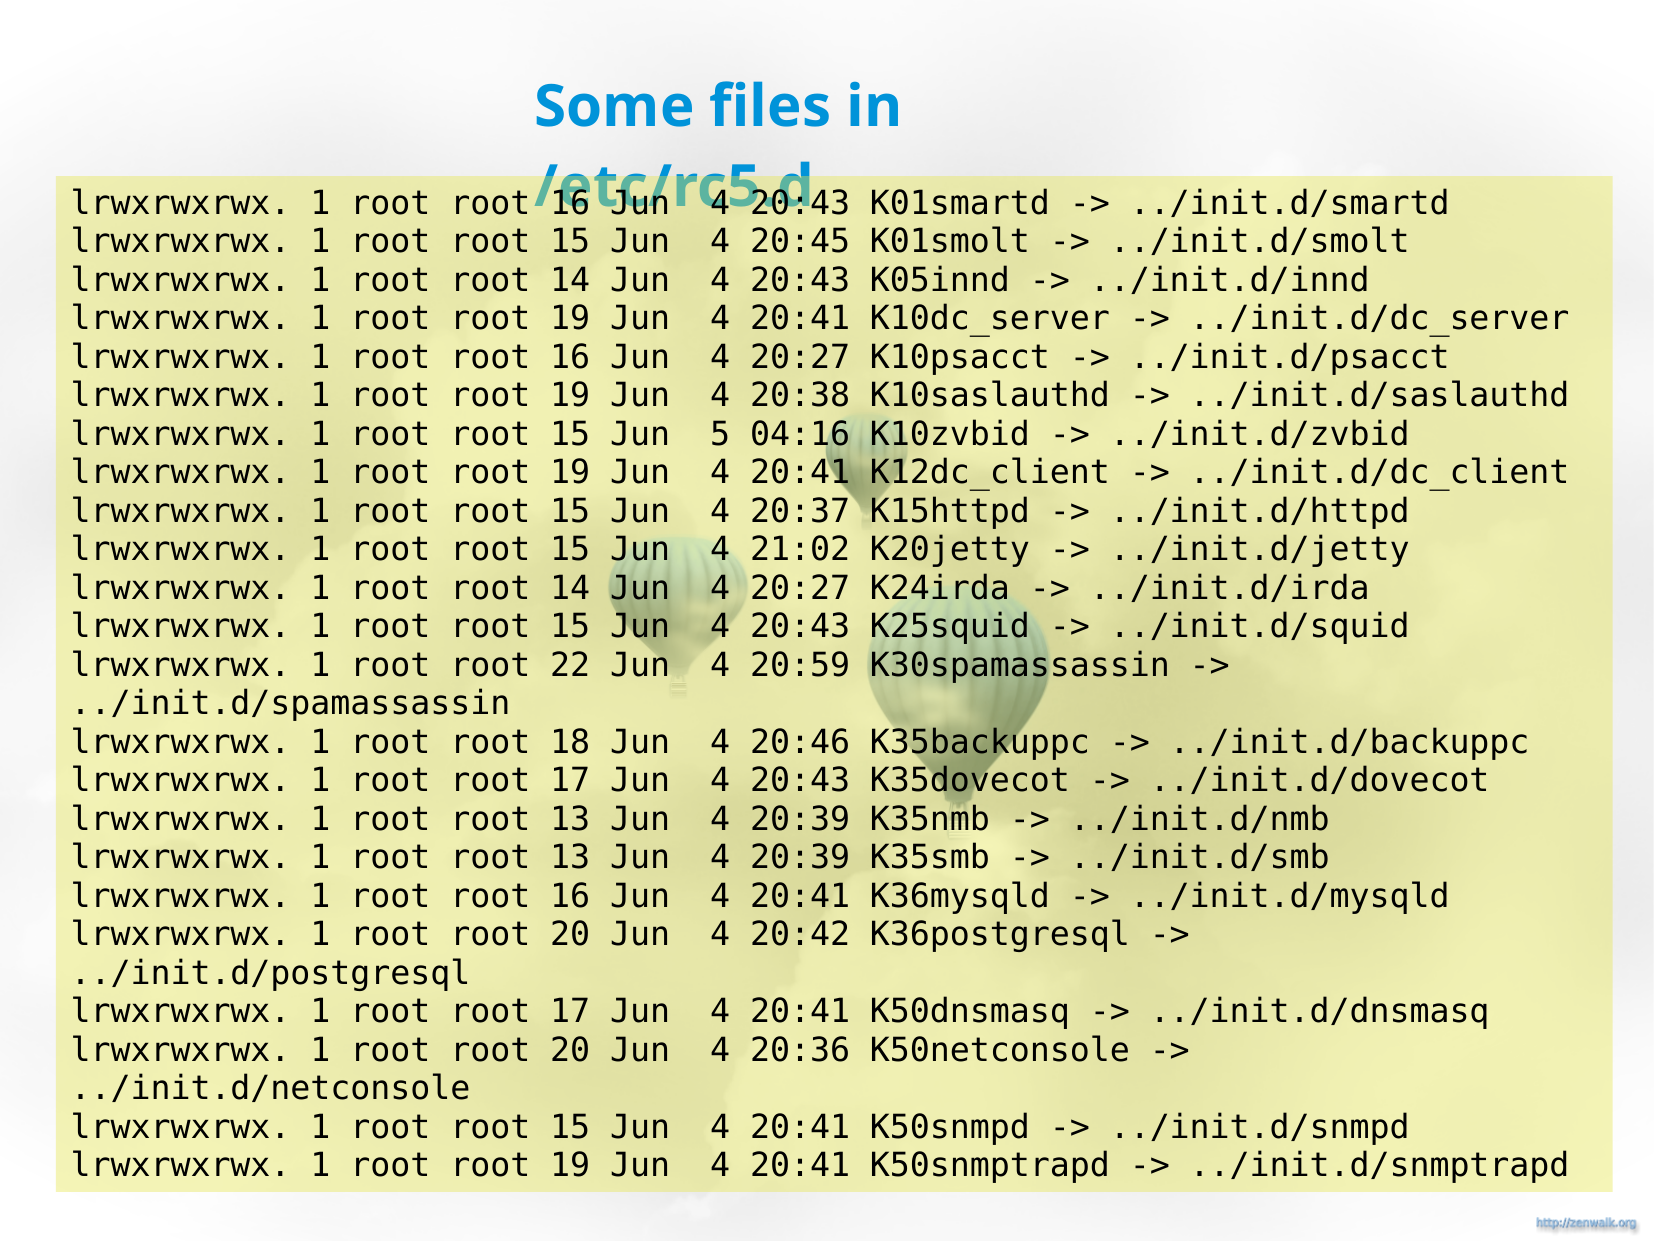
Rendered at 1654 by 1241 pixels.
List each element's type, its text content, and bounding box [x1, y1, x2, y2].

text_box lrwxrwxrwx. 1 root root 16 Jun 4 20:43 K01smartd -> ../init.d/smartd lrwxrwxrwx. 1 root root 15 Jun 4 20:45 K01smolt -> ../init.d/smolt lrwxrwxrwx. 1 root root 14 Jun 4 20:43 K05innd -> ../init.d/innd lrwxrwxrwx. 1 root root 19 Jun 4 20:41 K10dc_server -> ../init.d/dc_server lrwxrwxrwx. 1 root root 16 Jun 4 20:27 K10psacct -> ../init.d/psacct lrwxrwxrwx. 1 root root 19 Jun 4 20:38 K10saslauthd -> ../init.d/saslauthd lrwxrwxrwx. 1 root root 15 Jun 5 04:16 K10zvbid -> ../init.d/zvbid lrwxrwxrwx. 1 root root 19 Jun 4 20:41 K12dc_client -> ../init.d/dc_client lrwxrwxrwx. 1 root root 15 Jun 4 20:37 K15httpd -> ../init.d/httpd lrwxrwxrwx. 1 root root 15 Jun 4 21:02 K20jetty -> ../init.d/jetty lrwxrwxrwx. 1 root root 14 Jun 4 20:27 K24irda -> ../init.d/irda lrwxrwxrwx. 1 root root 15 Jun 4 20:43 K25squid -> ../init.d/squid lrwxrwxrwx. 1 root root 22 Jun 4 20:59 K30spamassassin -> ../init.d/spamassassin lrwxrwxrwx. 1 root root 18 Jun 4 20:46 K35backuppc -> ../init.d/backuppc lrwxrwxrwx. 1 root root 17 Jun 4 20:43 K35dovecot -> ../init.d/dovecot lrwxrwxrwx. 1 root root 13 Jun 4 20:39 K35nmb -> ../init.d/nmb lrwxrwxrwx. 1 root root 13 Jun 4 20:39 K35smb -> ../init.d/smb lrwxrwxrwx. 1 root root 16 Jun 4 20:41 K36mysqld -> ../init.d/mysqld lrwxrwxrwx. 1 root root 20 Jun 4 20:42 K36postgresql -> ../init.d/postgresql lrwxrwxrwx. 1 root root 17 Jun 4 20:41 K50dnsmasq -> ../init.d/dnsmasq lrwxrwxrwx. 1 root root 20 Jun 4 20:36 K50netconsole -> ../init.d/netconsole lrwxrwxrwx. 1 root root 15 Jun 4 20:41 K50snmpd -> ../init.d/snmpd lrwxrwxrwx. 1 root root 19 Jun 4 20:41 K50snmptrapd -> ../init.d/snmptrapd [55, 176, 1613, 1192]
text_box Some files in /etc/rc5.d [520, 57, 1194, 143]
